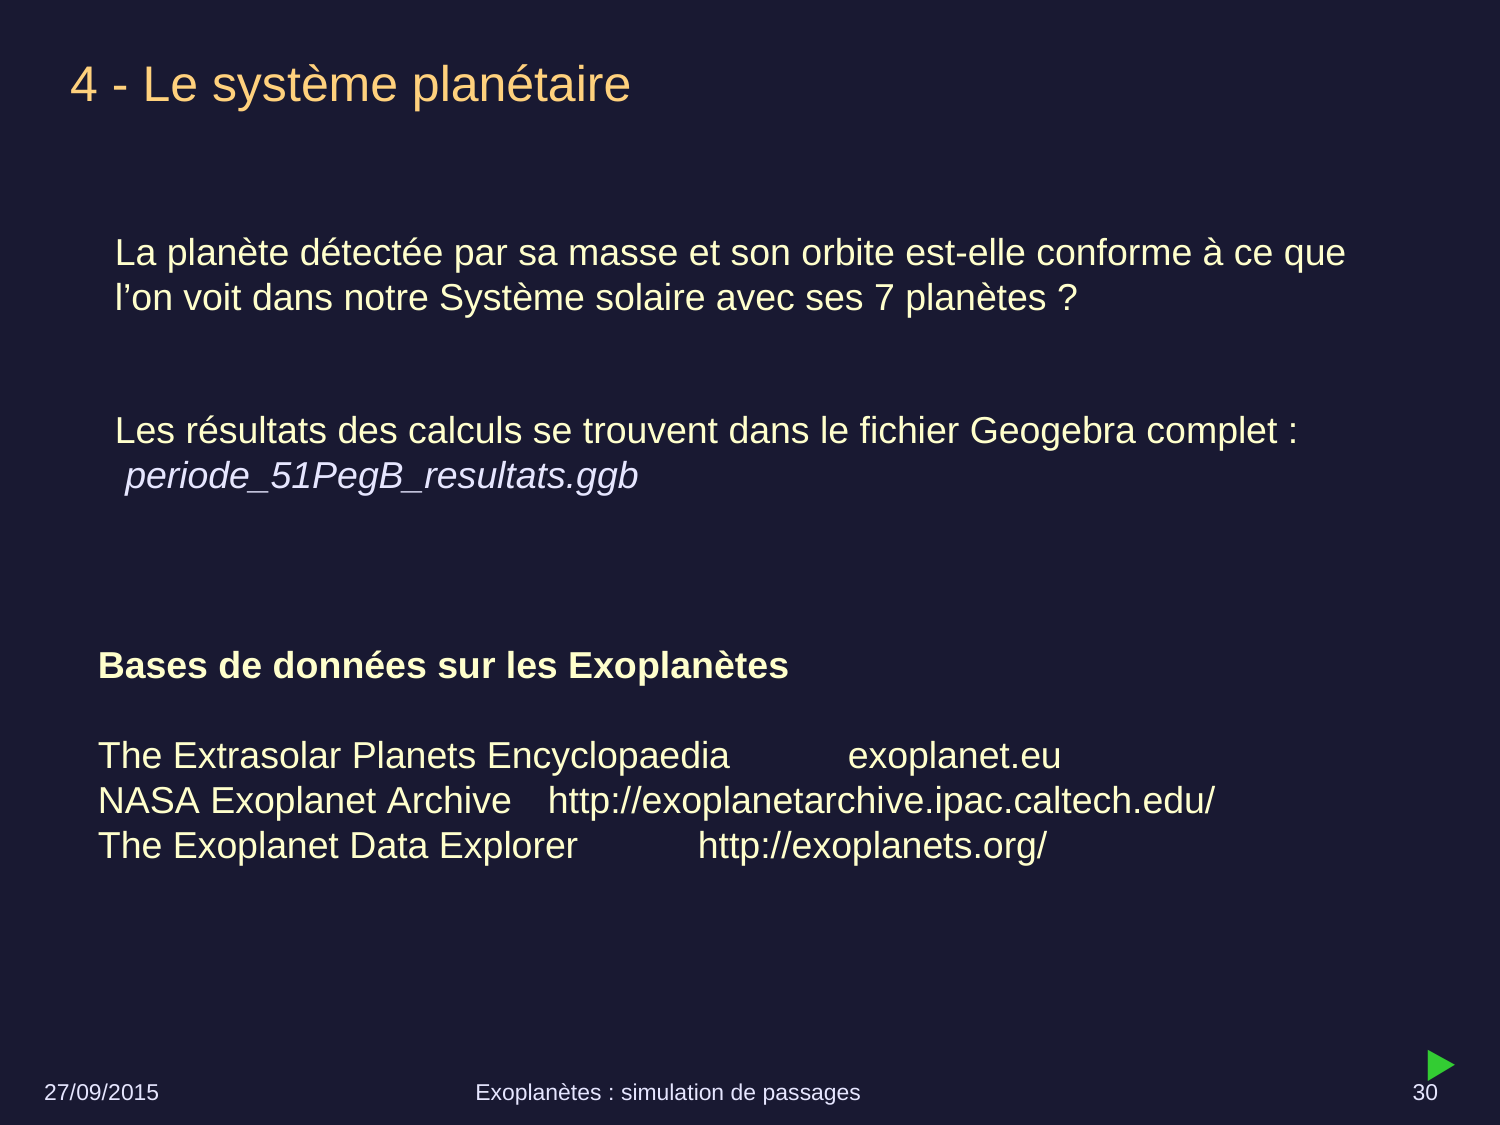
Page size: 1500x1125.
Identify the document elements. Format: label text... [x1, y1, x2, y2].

text_box 4 - Le système planétaire [55, 44, 1379, 120]
text_box  [1409, 1034, 1475, 1096]
text_box Bases de données sur les Exoplanètes The Extrasolar Planets Encyclopaedia exoplanet.eu NASA Exoplanet Archive http://exoplanetarchive.ipac.caltech.edu/ The Exoplanet Data Explorer http://exoplanets.org/ [83, 633, 1466, 874]
text_box La planète détectée par sa masse et son orbite est-elle conforme à ce que l’on voit dans notre Système solaire avec ses 7 planètes ? [100, 219, 1424, 326]
text_box Les résultats des calculs se trouvent dans le fichier Geogebra complet : periode_51PegB_resultats.ggb [100, 398, 1424, 504]
